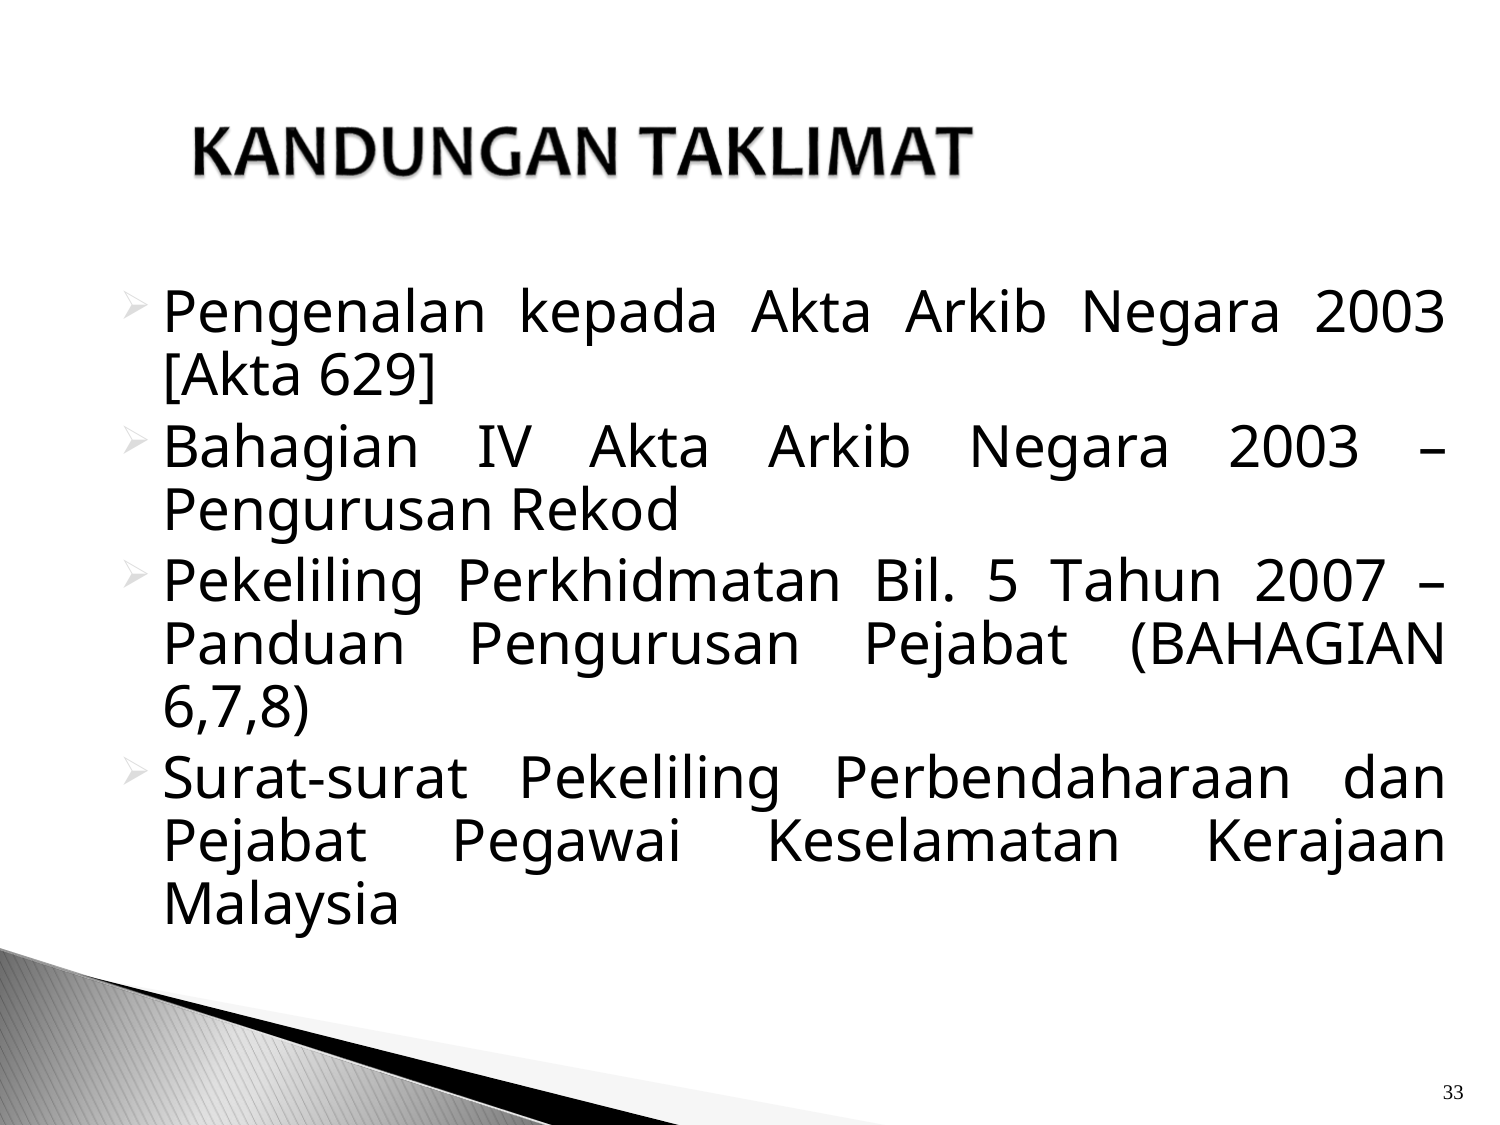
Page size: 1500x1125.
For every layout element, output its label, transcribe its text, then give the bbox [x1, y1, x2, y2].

text_box <number> [1418, 1051, 1479, 1112]
picture [174, 74, 1276, 225]
list Pengenalan kepada Akta Arkib Negara 2003 [Akta 629] Bahagian IV Akta Arkib Negara 2003 – Pengurusan Rekod Pekeliling Perkhidmatan Bil. 5 Tahun 2007 – Panduan Pengurusan Pejabat (BAHAGIAN 6,7,8) Surat-surat Pekeliling Perbendaharaan dan Pejabat Pegawai Keselamatan Kerajaan Malaysia [87, 275, 1463, 1026]
picture [0, 947, 559, 1125]
